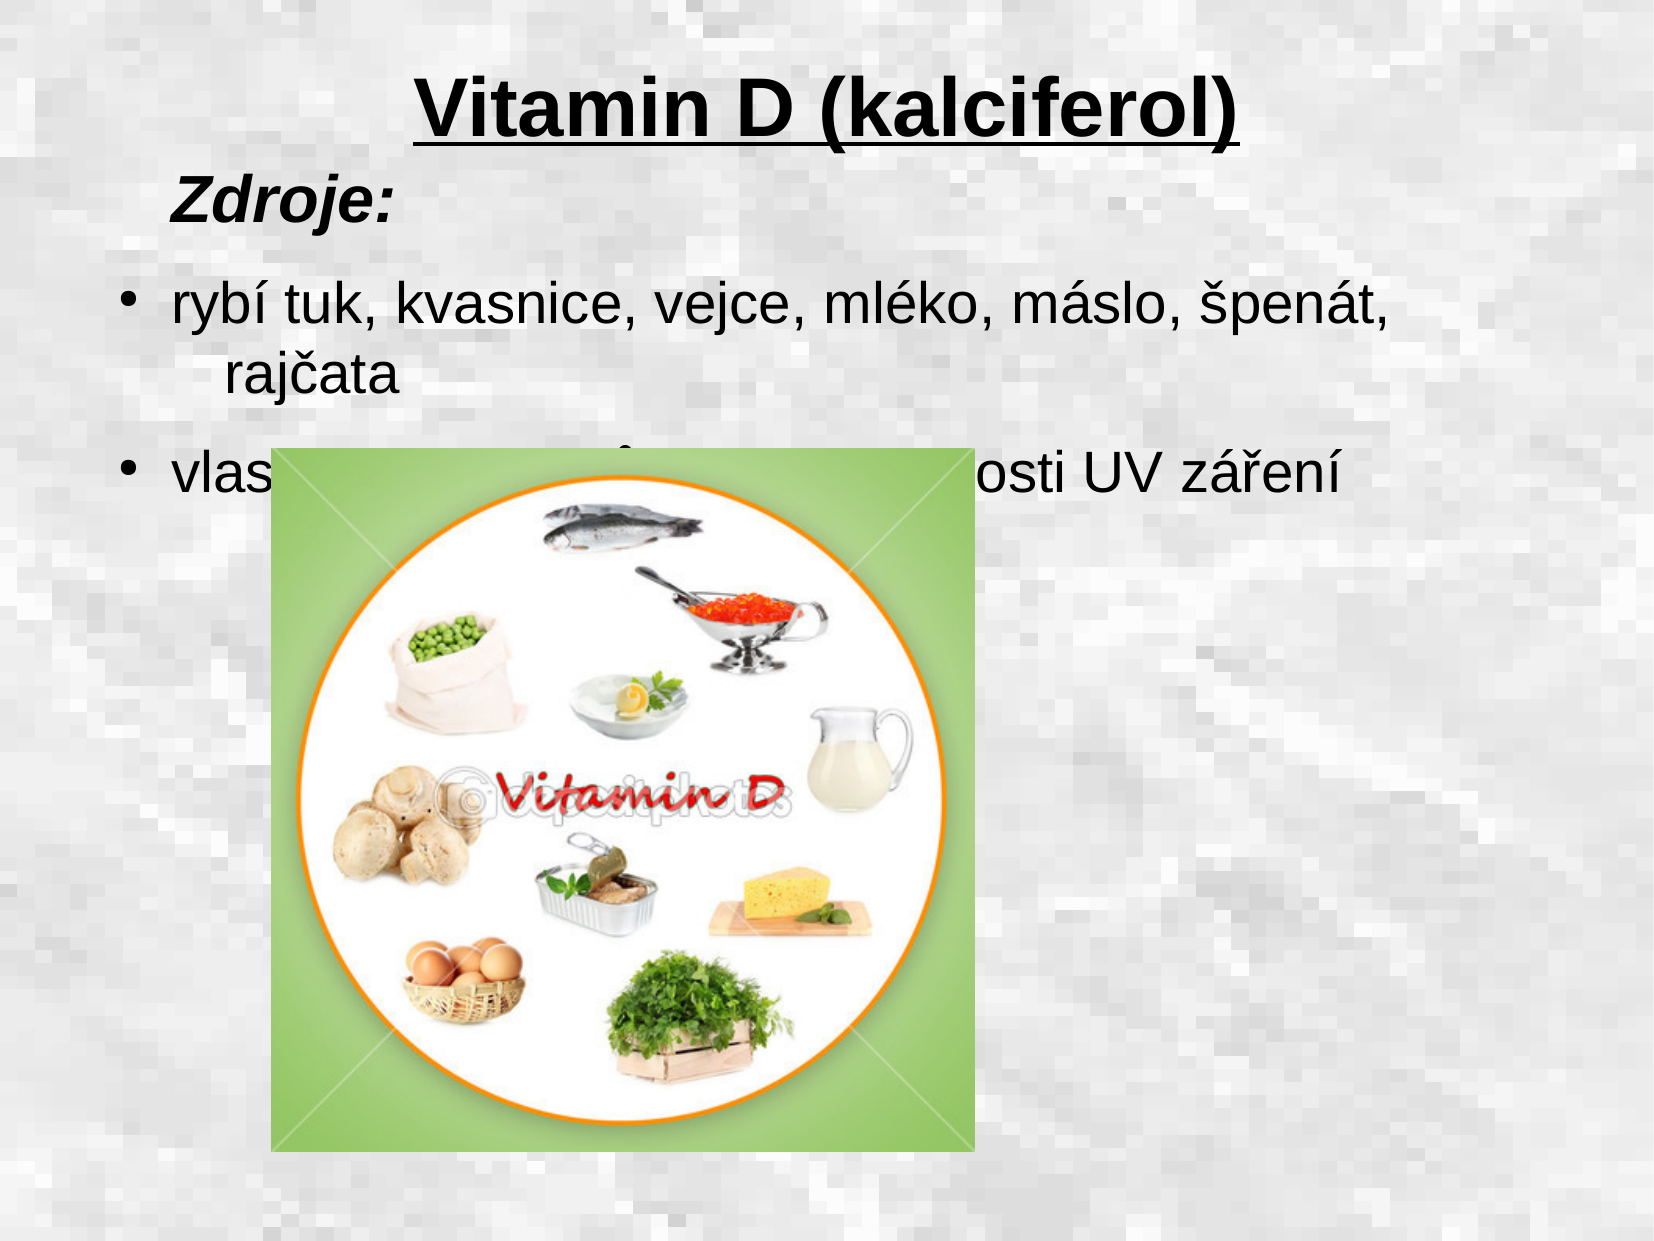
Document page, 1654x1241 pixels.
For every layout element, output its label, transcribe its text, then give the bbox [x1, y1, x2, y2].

title Vitamin D (kalciferol) [82, 0, 1571, 155]
picture [271, 448, 975, 1152]
list Zdroje: rybí tuk, kvasnice, vejce, mléko, máslo, špenát, rajčata vlastní tvorba v kůži za přítomnosti UV záření [82, 155, 1571, 975]
